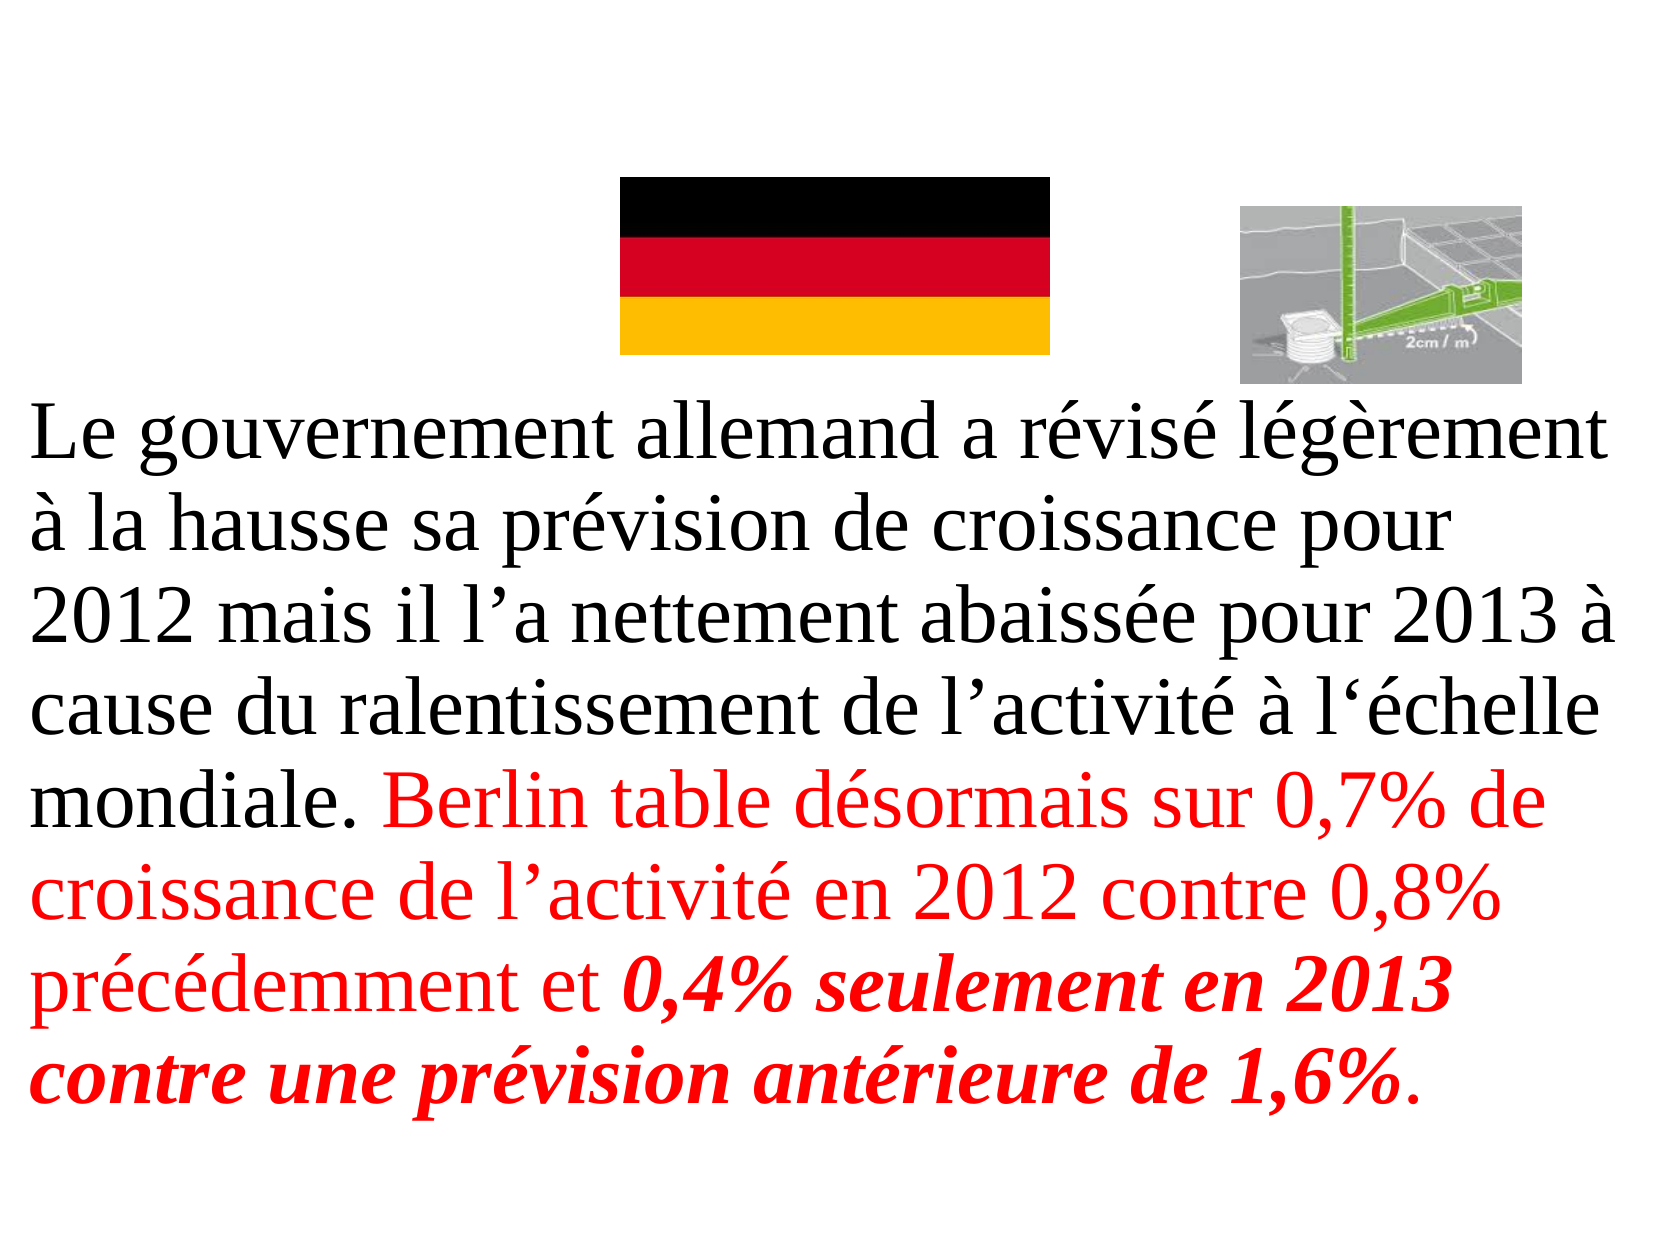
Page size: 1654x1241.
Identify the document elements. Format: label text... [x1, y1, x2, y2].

picture [1240, 206, 1522, 384]
picture [620, 177, 1050, 355]
text_box Le gouvernement allemand a révisé légèrement à la hausse sa prévision de croissance pour 2012 mais il l’a nettement abaissée pour 2013 à cause du ralentissement de l’activité à l‘échelle mondiale. Berlin table désormais sur 0,7% de croissance de l’activité en 2012 contre 0,8% précédemment et 0,4% seulement en 2013 contre une prévision antérieure de 1,6%. [29, 383, 1625, 1211]
